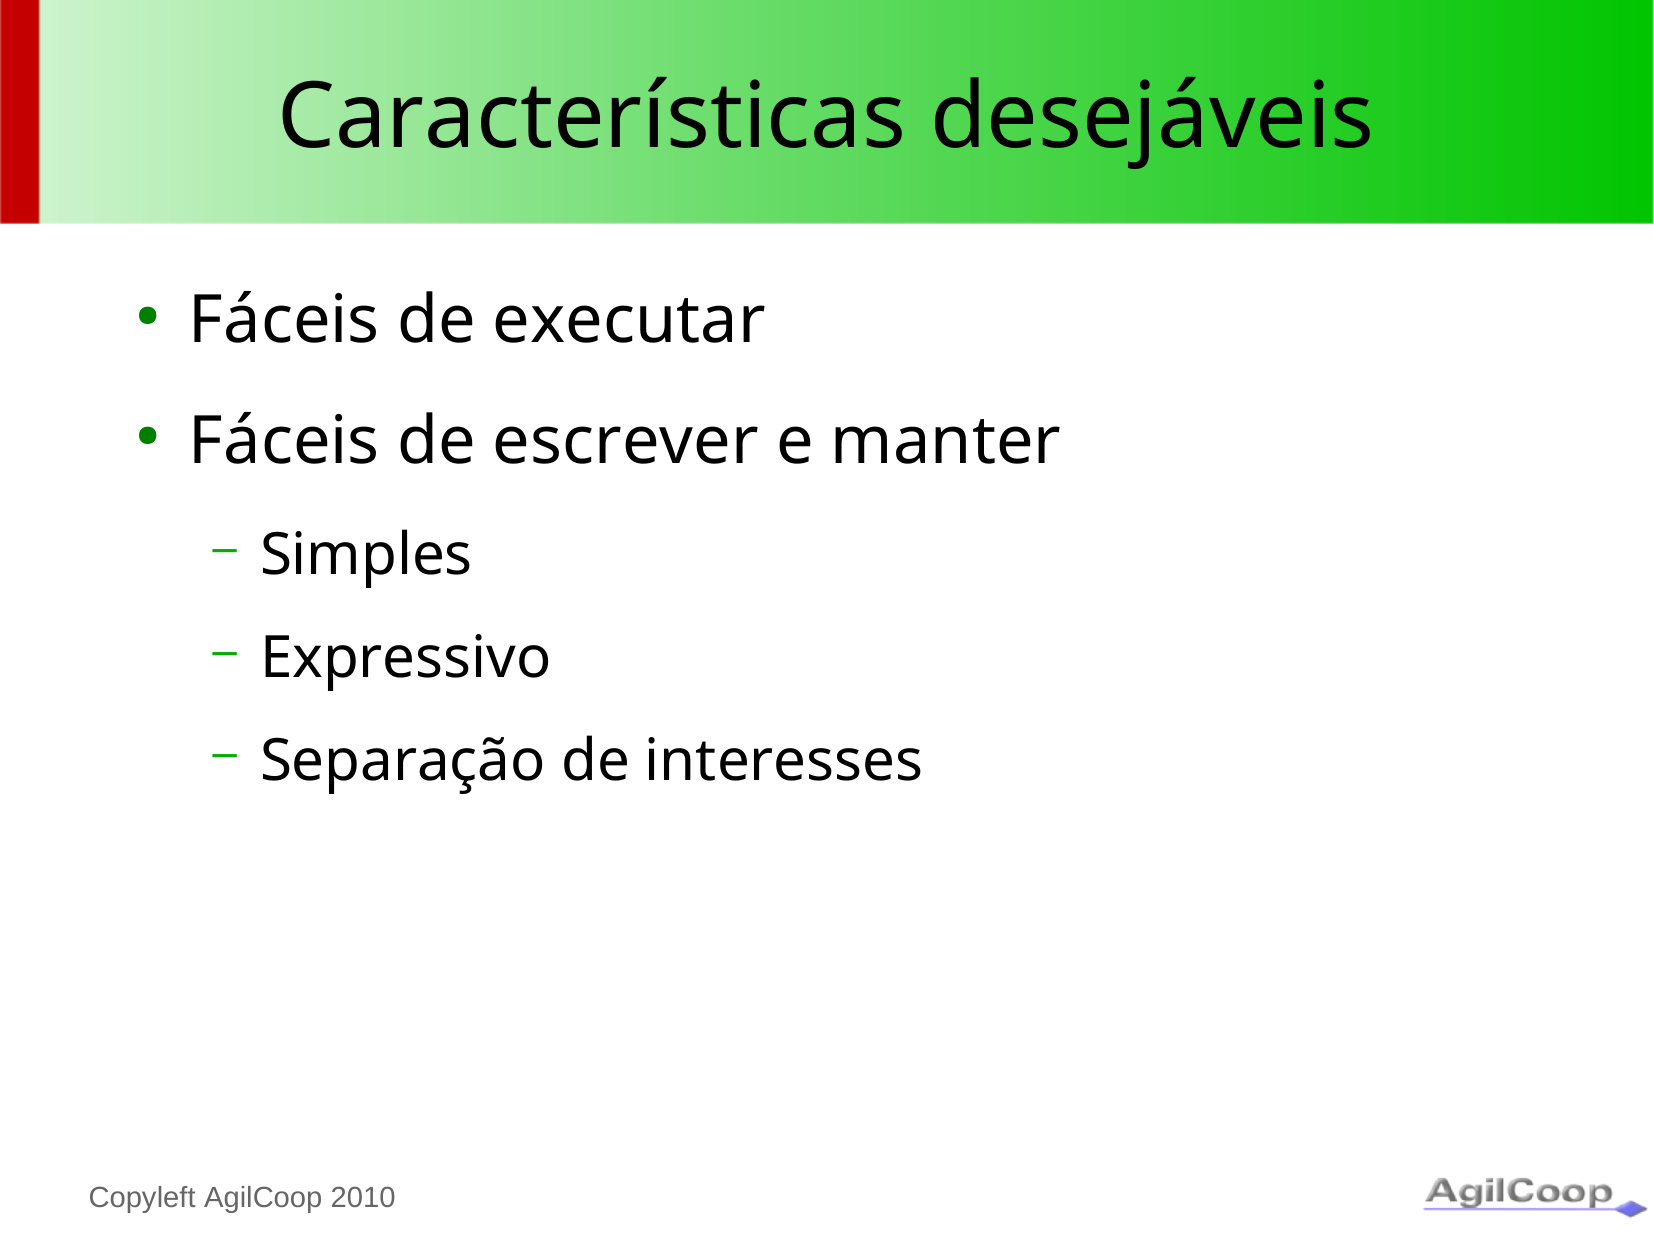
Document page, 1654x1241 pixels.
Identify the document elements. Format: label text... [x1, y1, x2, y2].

list Fáceis de executar Fáceis de escrever e manter Simples Expressivo Separação de interesses [118, 271, 1607, 1123]
picture [0, 0, 1654, 1241]
title Características desejáveis [82, 8, 1571, 216]
